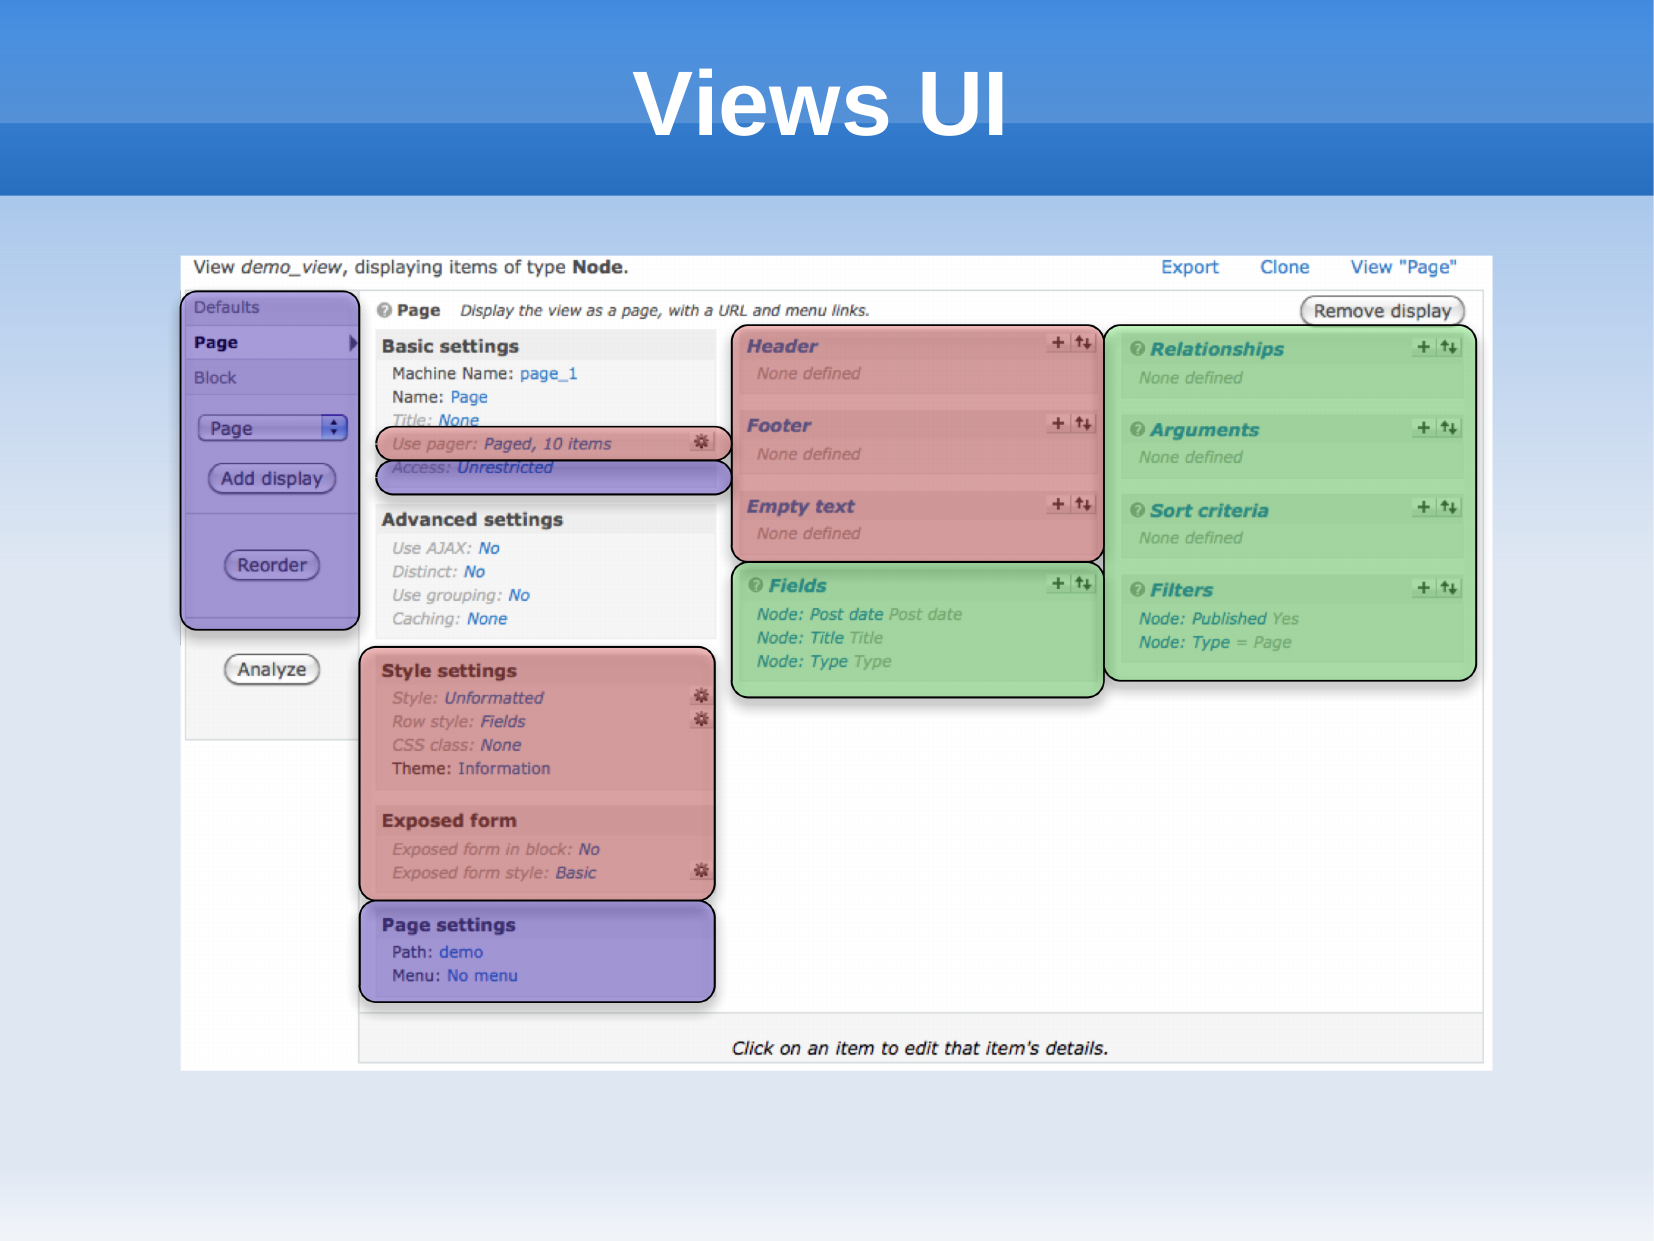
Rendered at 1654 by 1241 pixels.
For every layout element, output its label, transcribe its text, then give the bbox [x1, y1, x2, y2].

title Views UI [76, 0, 1565, 208]
picture [0, 0, 1654, 1241]
